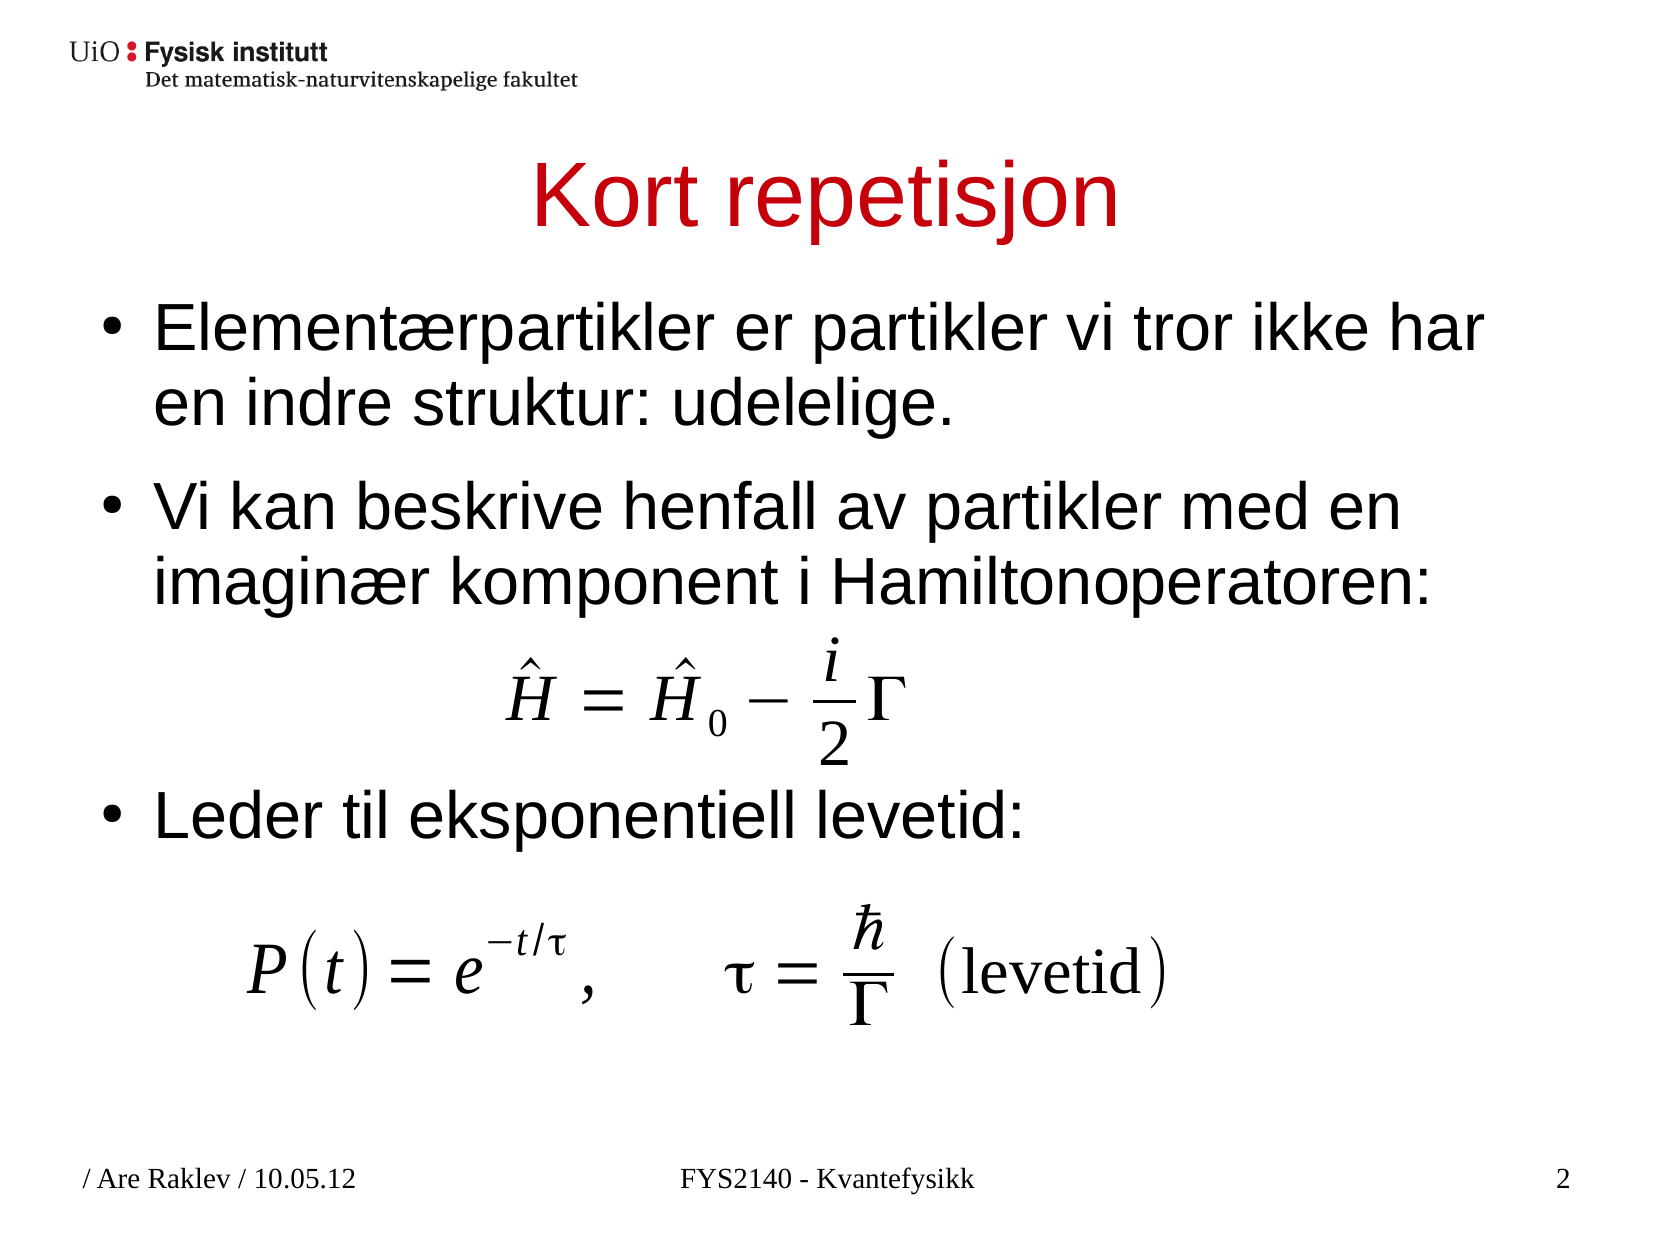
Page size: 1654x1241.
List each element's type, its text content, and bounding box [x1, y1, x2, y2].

chart [494, 623, 914, 780]
picture [68, 37, 581, 93]
list Elementærpartikler er partikler vi tror ikke har en indre struktur: udelelige. Vi kan beskrive henfall av partikler med en imaginær komponent i Hamiltonoperatoren: Leder til eksponentiell levetid: [82, 290, 1538, 1094]
chart [237, 916, 603, 1015]
title Kort repetisjon [82, 90, 1571, 298]
chart [715, 888, 1176, 1029]
